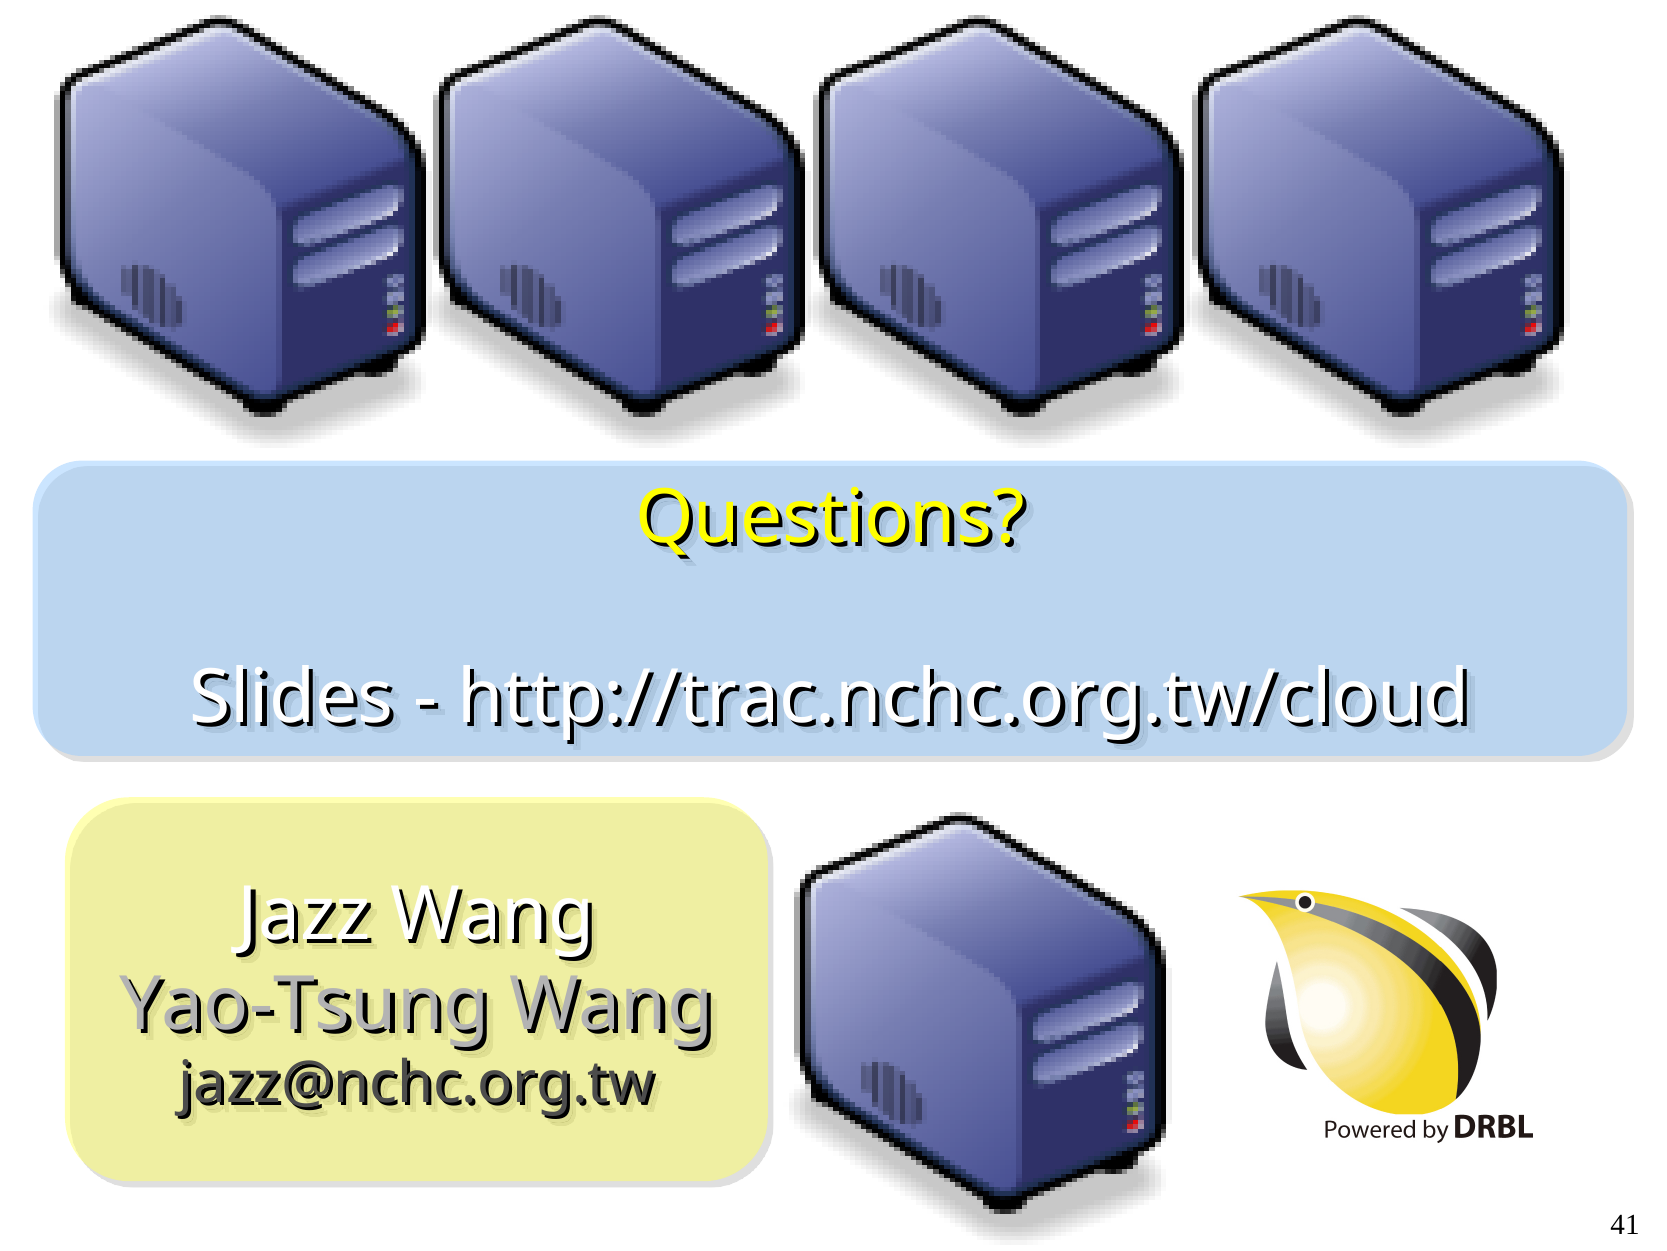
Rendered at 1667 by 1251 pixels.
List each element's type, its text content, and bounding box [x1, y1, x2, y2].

text_box Jazz Wang Yao-Tsung Wang jazz@nchc.org.tw [64, 797, 767, 1182]
picture [27, 2, 1609, 502]
picture [1224, 874, 1548, 1152]
picture [767, 799, 1211, 1249]
text_box Questions? Slides - http://trac.nchc.org.tw/cloud [32, 460, 1628, 756]
